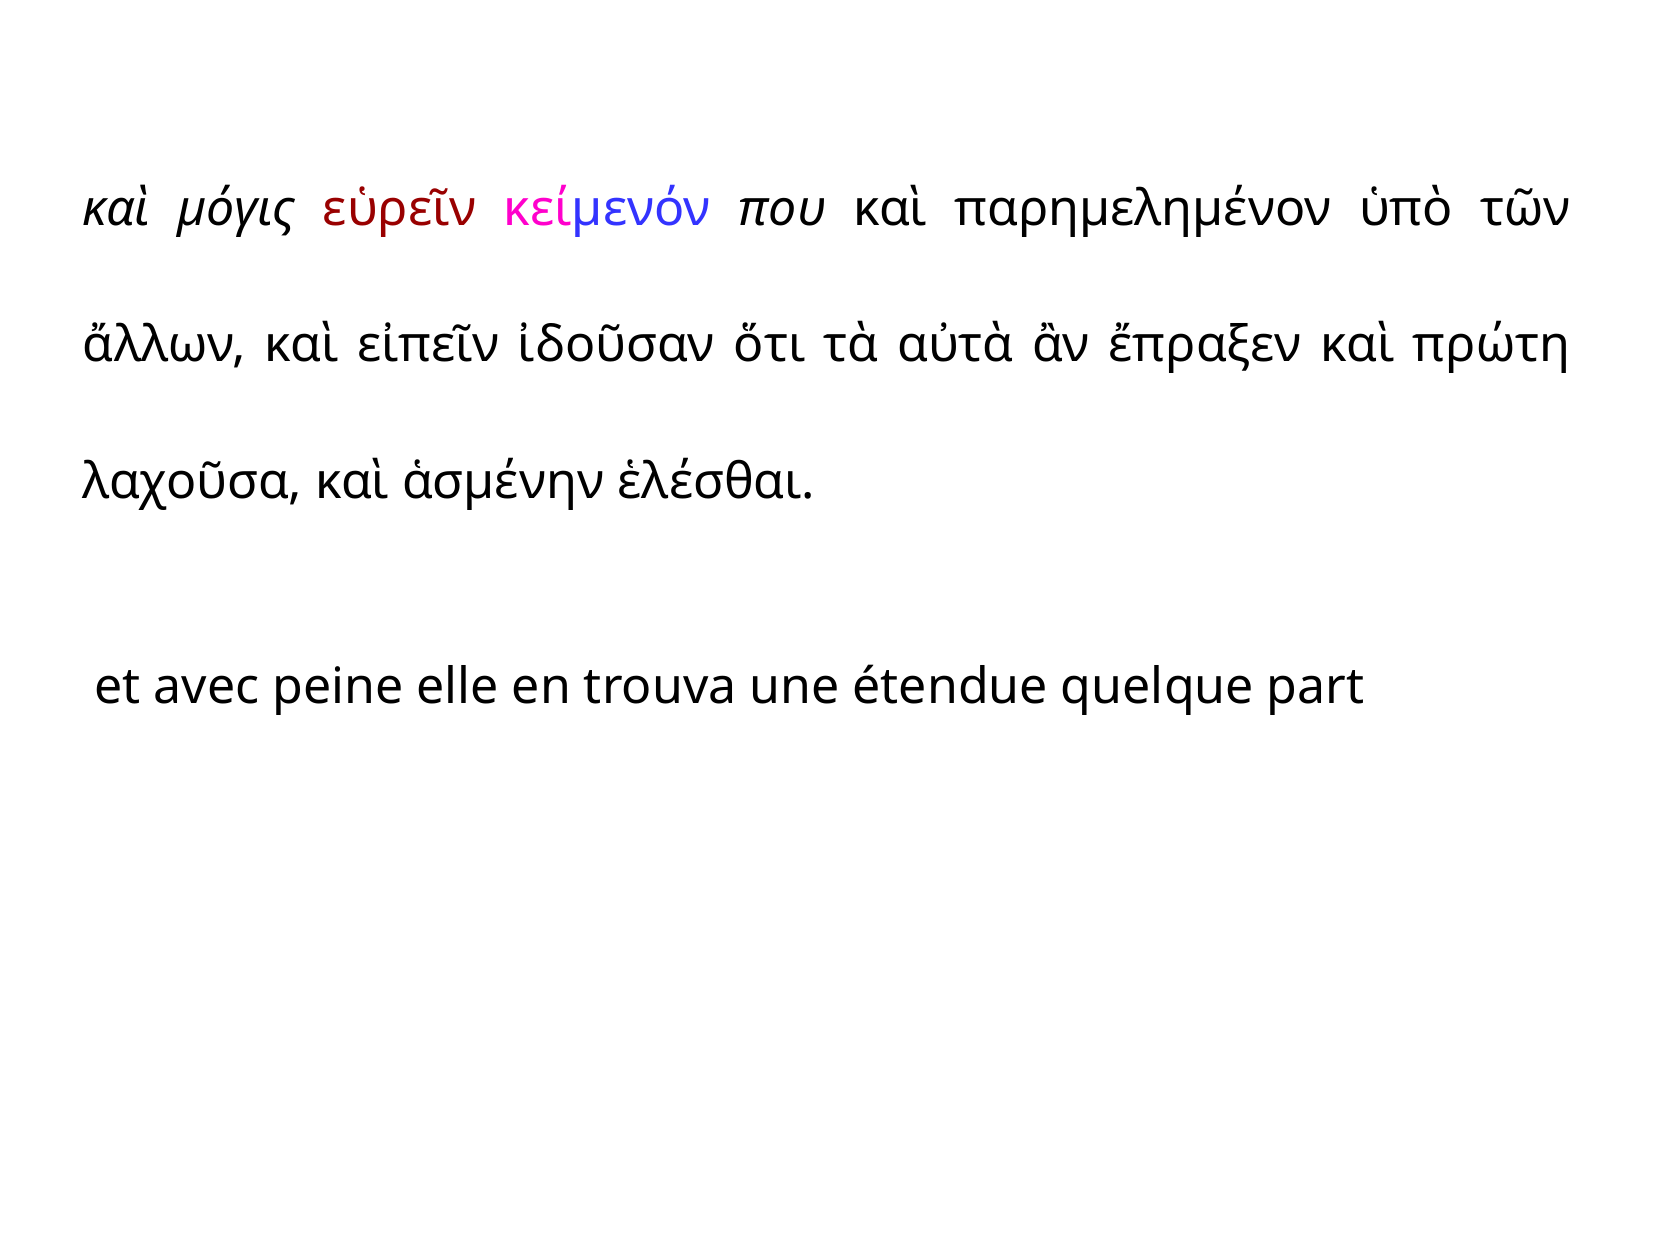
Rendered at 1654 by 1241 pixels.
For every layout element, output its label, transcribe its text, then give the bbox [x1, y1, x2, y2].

title καὶ μόγις εὑρεῖν κείμενόν που καὶ παρημελημένον ὑπὸ τῶν ἄλλων, καὶ εἰπεῖν ἰδοῦσαν ὅτι τὰ αὐτὰ ἂν ἔπραξεν καὶ πρώτη λαχοῦσα, καὶ ἁσμένην ἑλέσθαι. [82, 49, 1571, 567]
list et avec peine elle en trouva une étendue quelque part [94, 615, 1583, 1146]
